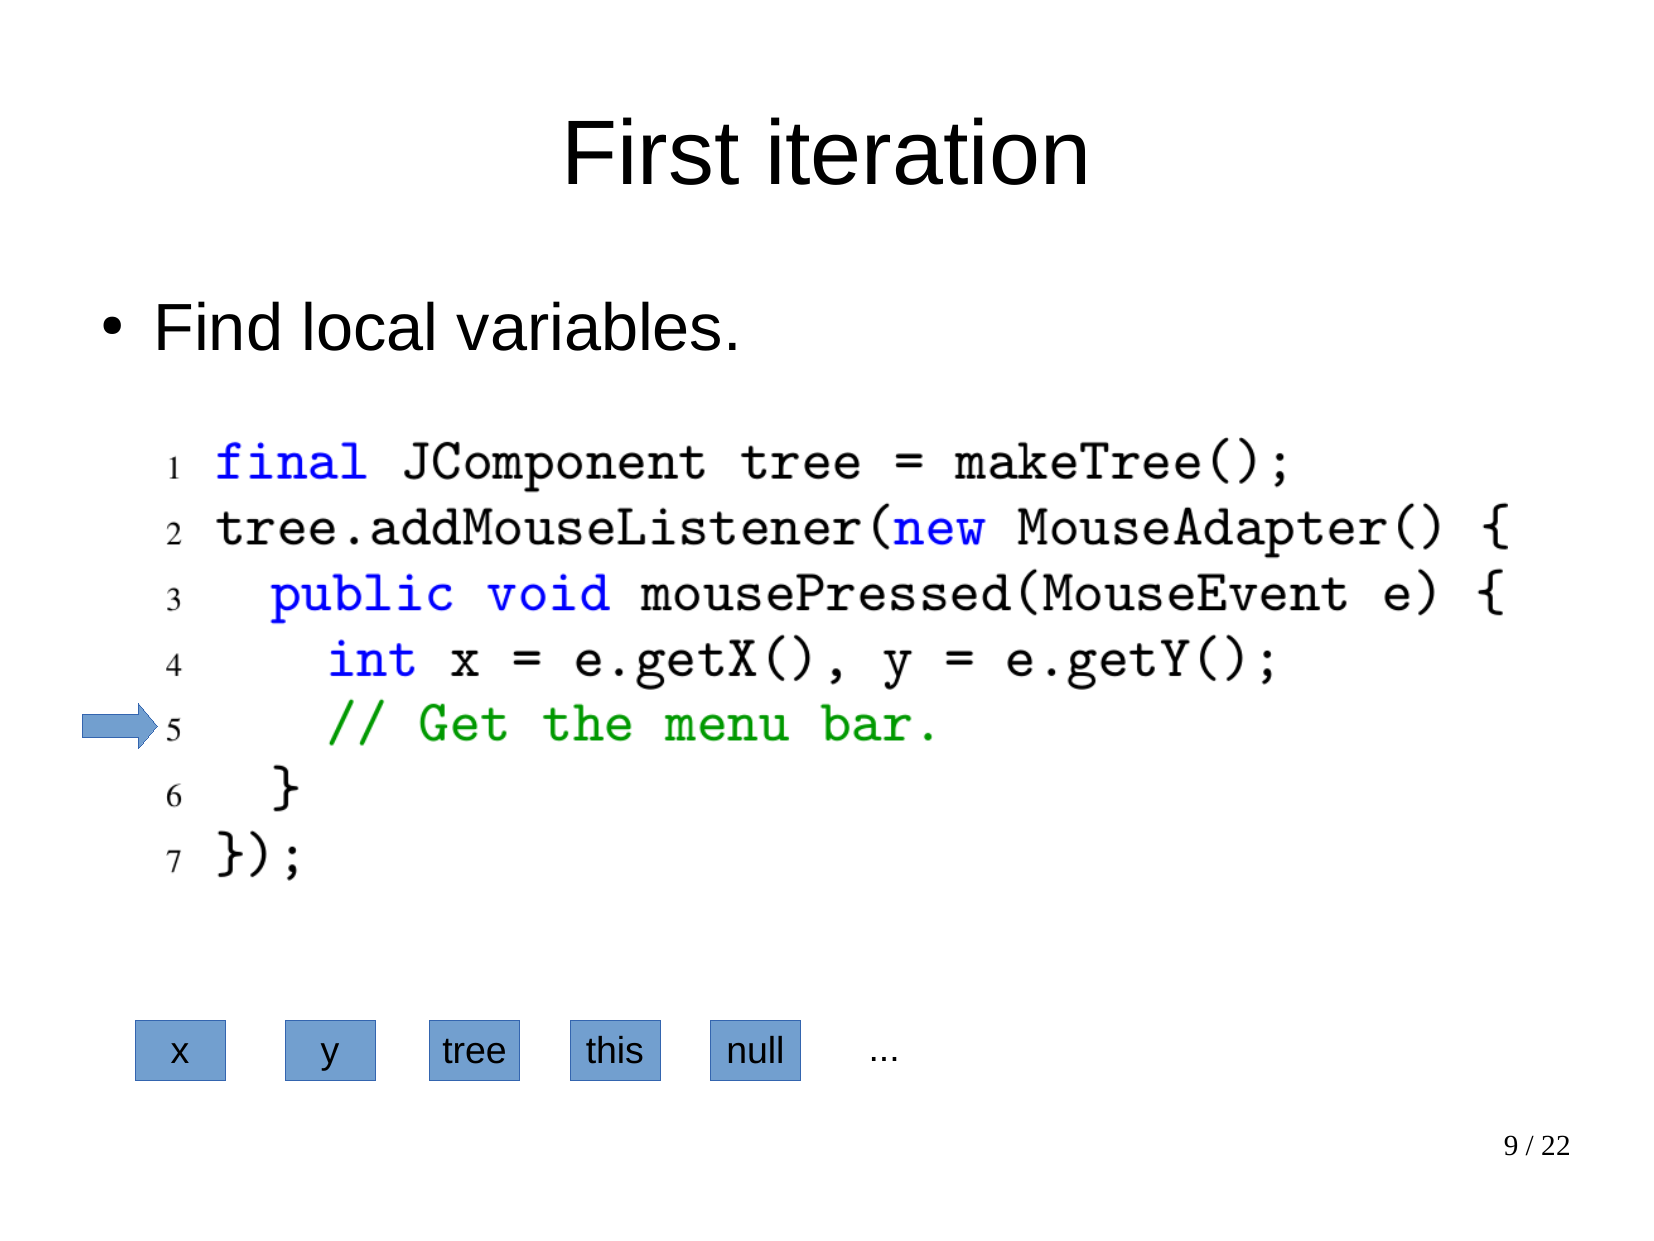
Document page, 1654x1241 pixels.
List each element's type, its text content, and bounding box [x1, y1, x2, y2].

text_box this [570, 1020, 661, 1081]
text_box x [135, 1020, 226, 1081]
title First iteration [82, 49, 1571, 257]
picture [166, 437, 1508, 881]
list Find local variables. [82, 290, 1571, 1010]
text_box null [710, 1020, 801, 1081]
text_box tree [429, 1020, 520, 1081]
text_box y [285, 1020, 376, 1081]
text_box ... [853, 1020, 916, 1077]
text_box [82, 703, 158, 749]
